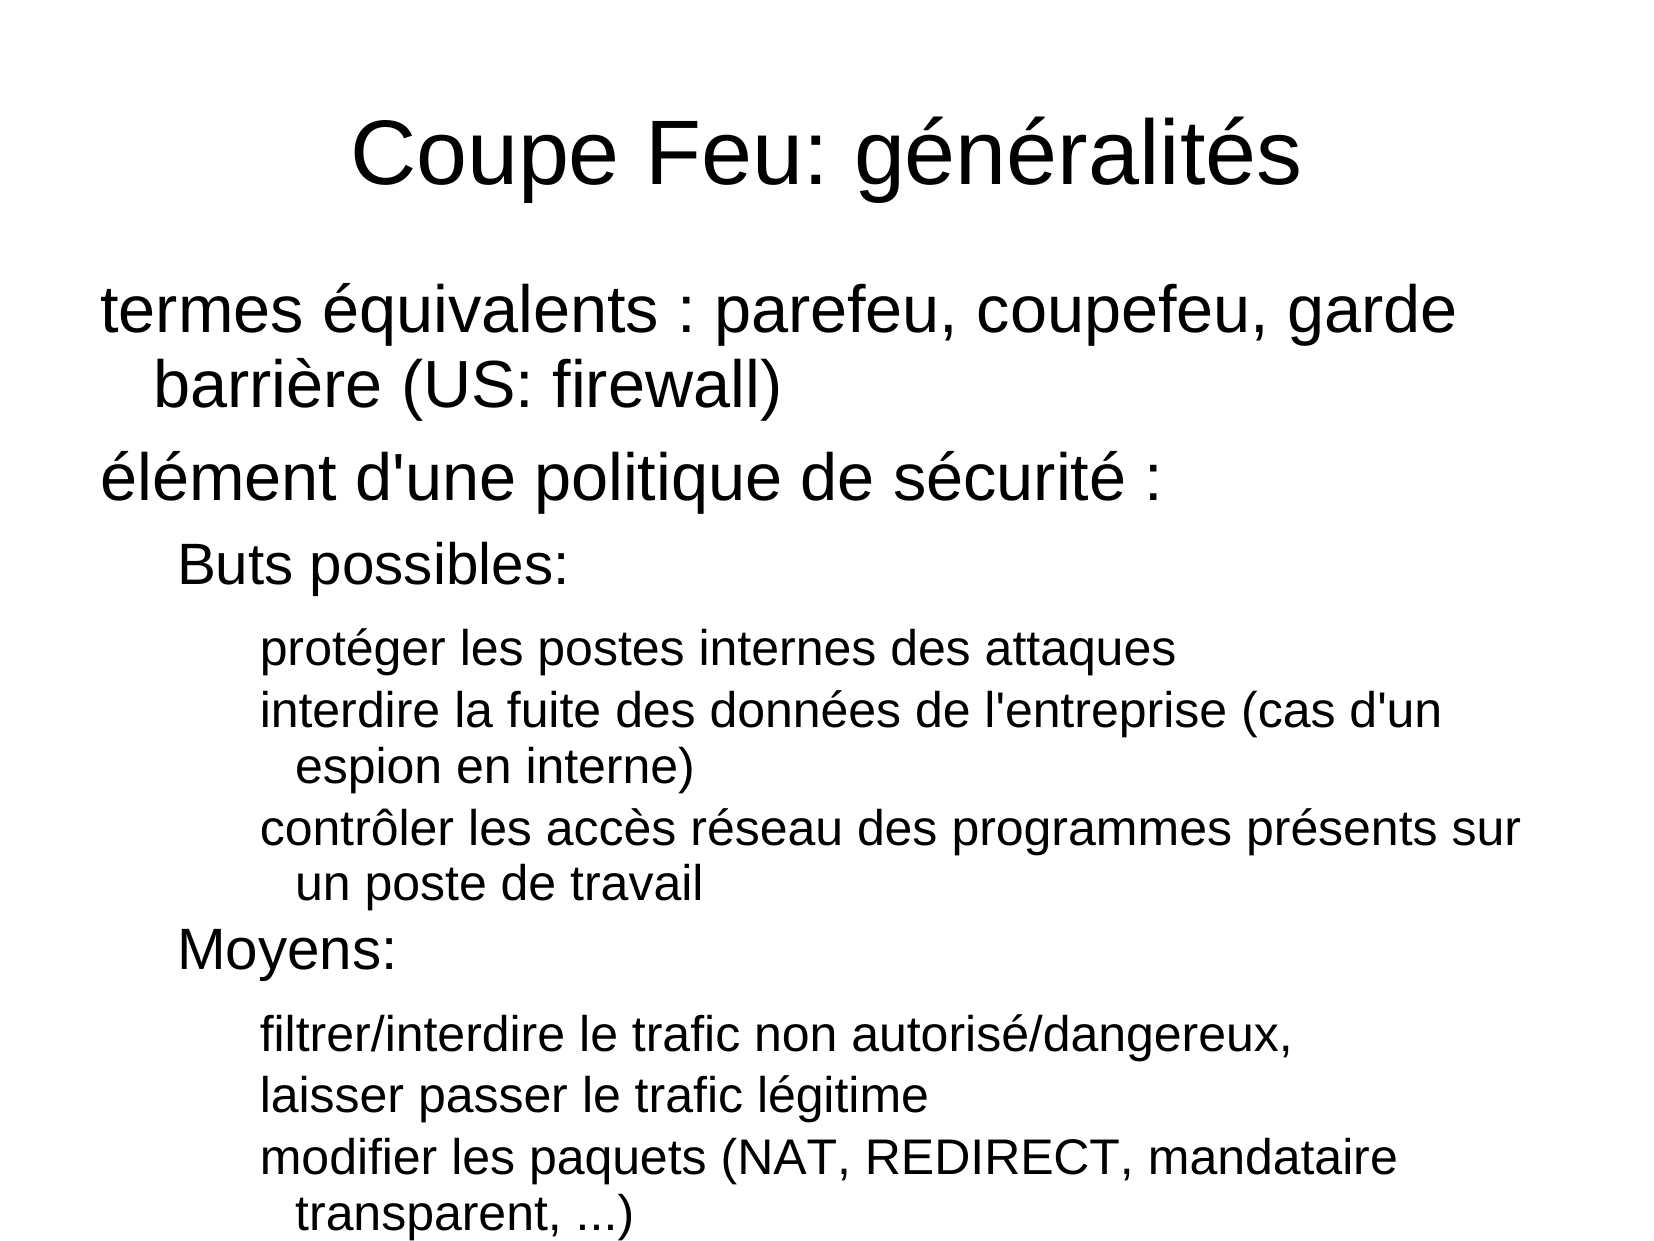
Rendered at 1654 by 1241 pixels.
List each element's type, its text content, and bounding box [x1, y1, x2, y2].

list termes équivalents : parefeu, coupefeu, garde barrière (US: firewall) élément d'une politique de sécurité : Buts possibles: protéger les postes internes des attaques interdire la fuite des données de l'entreprise (cas d'un espion en interne) contrôler les accès réseau des programmes présents sur un poste de travail Moyens: filtrer/interdire le trafic non autorisé/dangereux, laisser passer le trafic légitime modifier les paquets (NAT, REDIRECT, mandataire transparent, ...) [82, 272, 1571, 1241]
title Coupe Feu: généralités [82, 49, 1571, 257]
